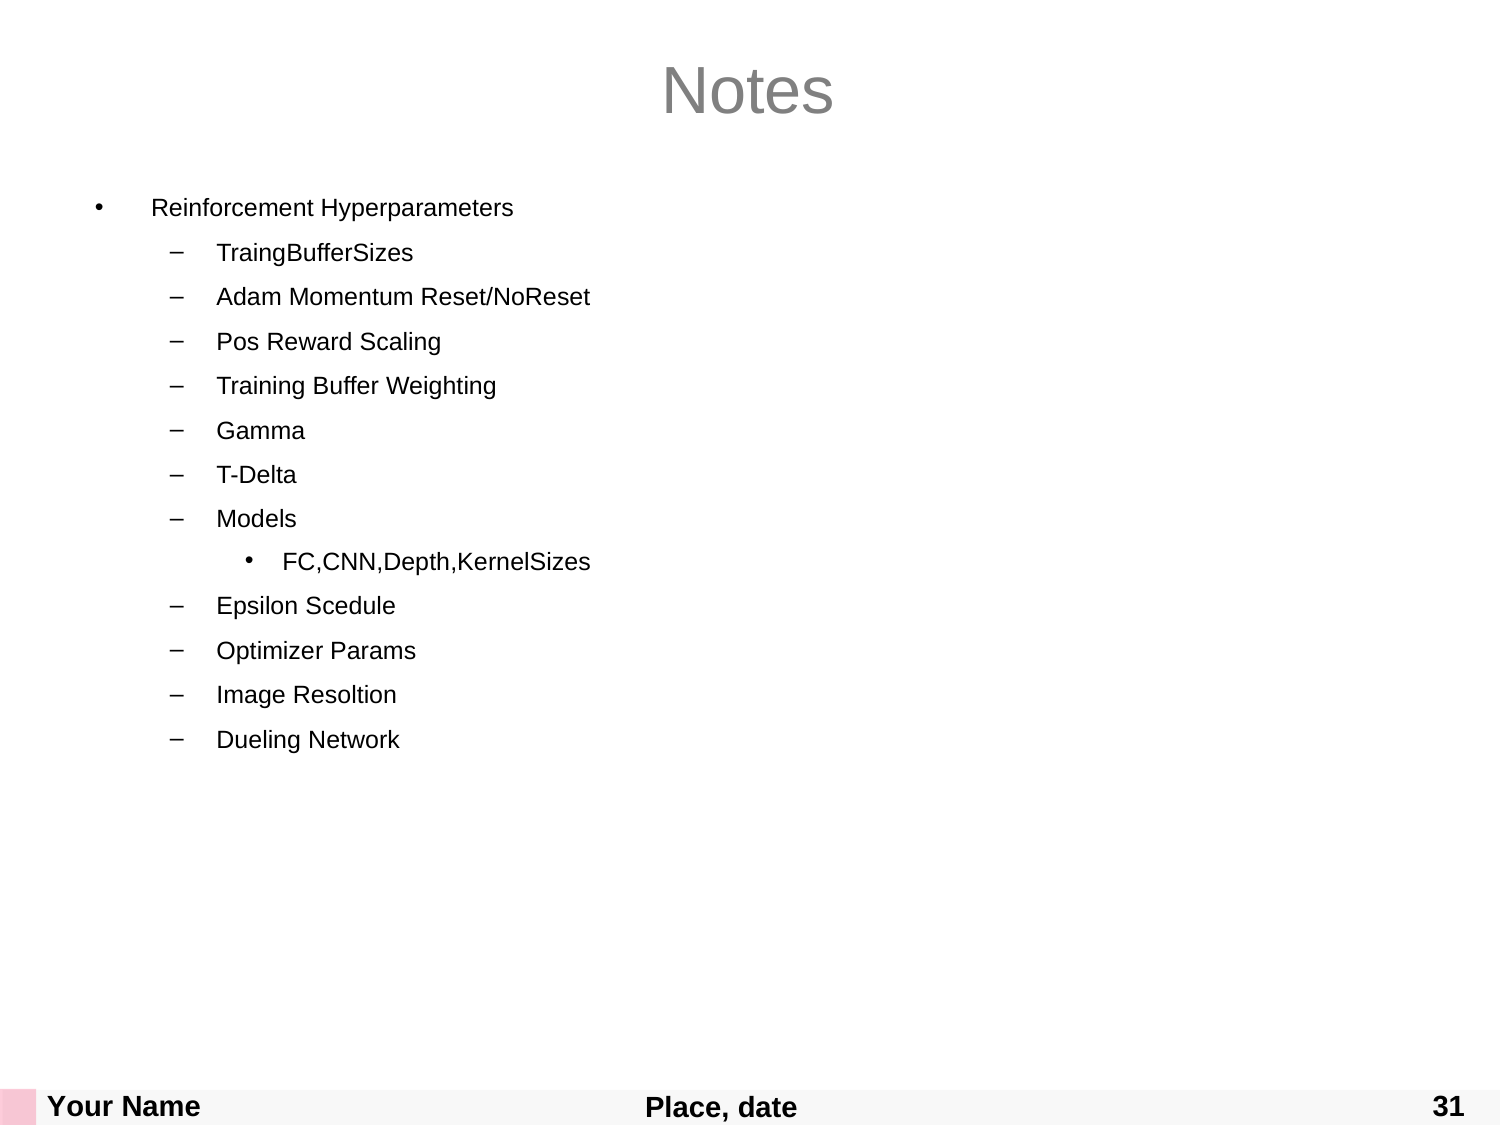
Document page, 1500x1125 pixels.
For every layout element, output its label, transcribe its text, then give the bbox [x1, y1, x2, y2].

title Notes [79, 25, 1417, 149]
list Reinforcement Hyperparameters TraingBufferSizes Adam Momentum Reset/NoReset Pos Reward Scaling Training Buffer Weighting Gamma T-Delta Models FC,CNN,Depth,KernelSizes Epsilon Scedule Optimizer Params Image Resoltion Dueling Network [79, 184, 739, 1055]
